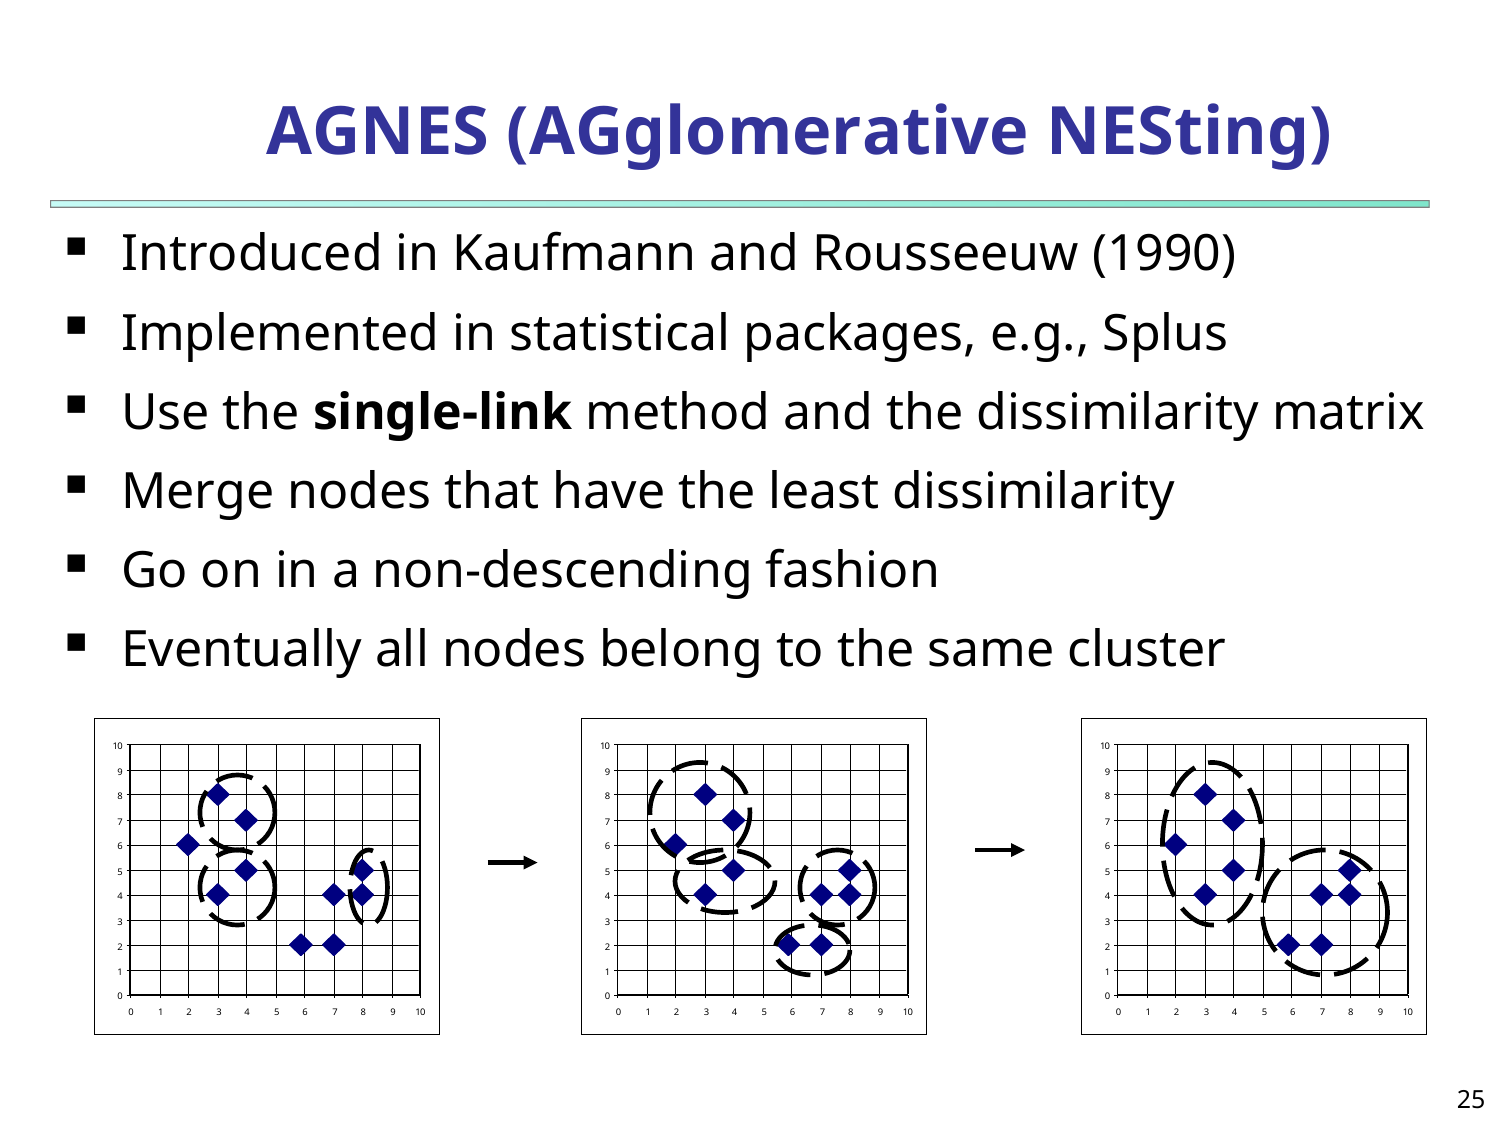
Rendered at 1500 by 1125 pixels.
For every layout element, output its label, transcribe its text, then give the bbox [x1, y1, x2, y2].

list Introduced in Kaufmann and Rousseeuw (1990) Implemented in statistical packages, e.g., Splus Use the single-link method and the dissimilarity matrix Merge nodes that have the least dissimilarity Go on in a non-descending fashion Eventually all nodes belong to the same cluster [50, 224, 1463, 732]
chart [575, 712, 938, 1044]
text_box 18 [1187, 1062, 1500, 1125]
chart [1074, 712, 1438, 1044]
title AGNES (AGglomerative NESting) [212, 0, 1388, 175]
chart [87, 712, 451, 1044]
